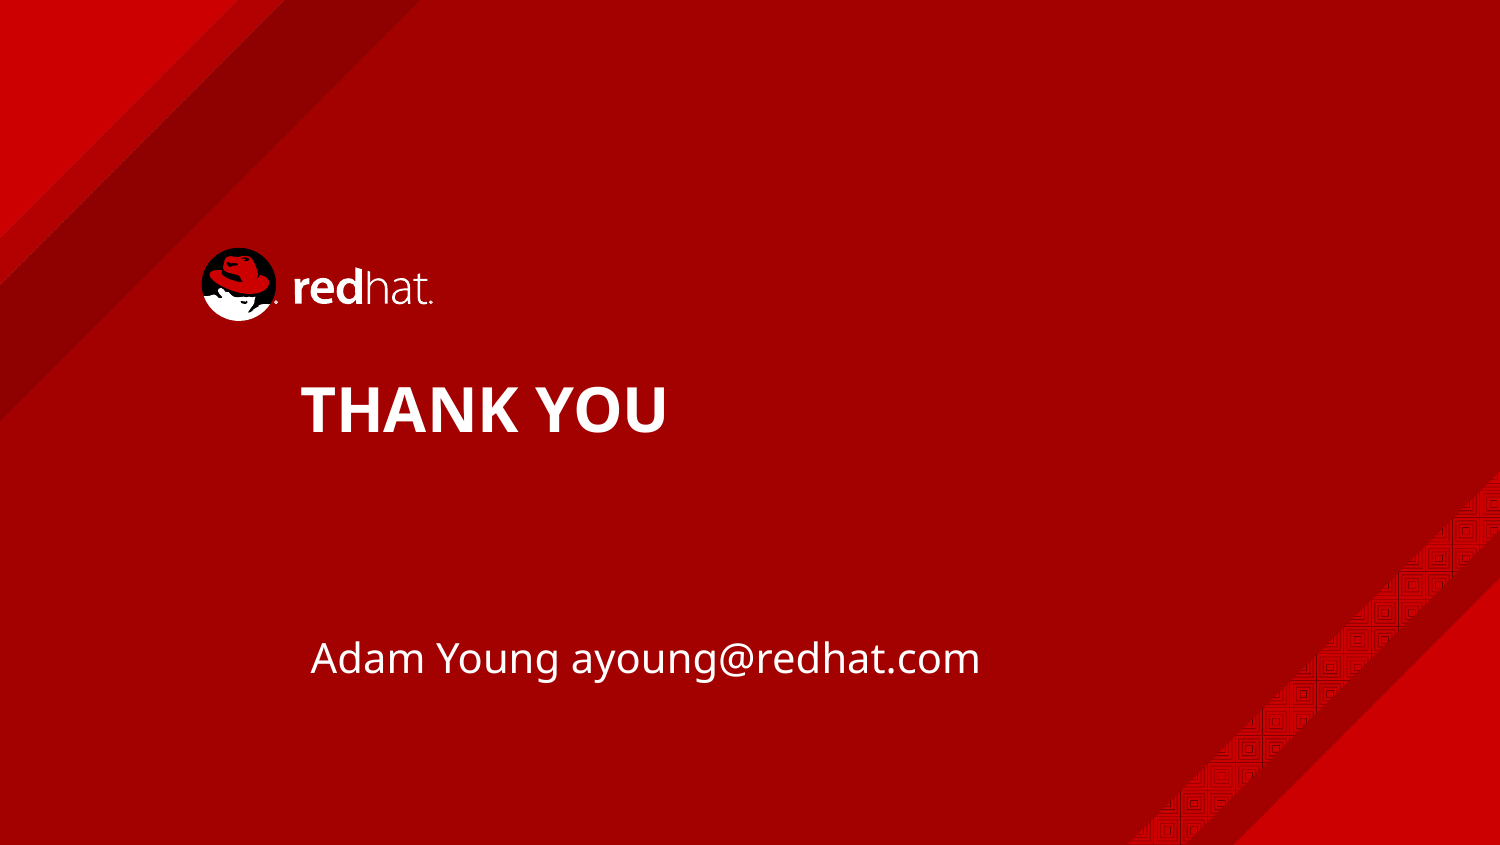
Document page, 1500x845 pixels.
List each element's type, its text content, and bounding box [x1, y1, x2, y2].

picture [0, 0, 1500, 845]
title THANK YOU [300, 366, 1291, 526]
list Adam Young ayoung@redhat.com [310, 628, 1026, 684]
